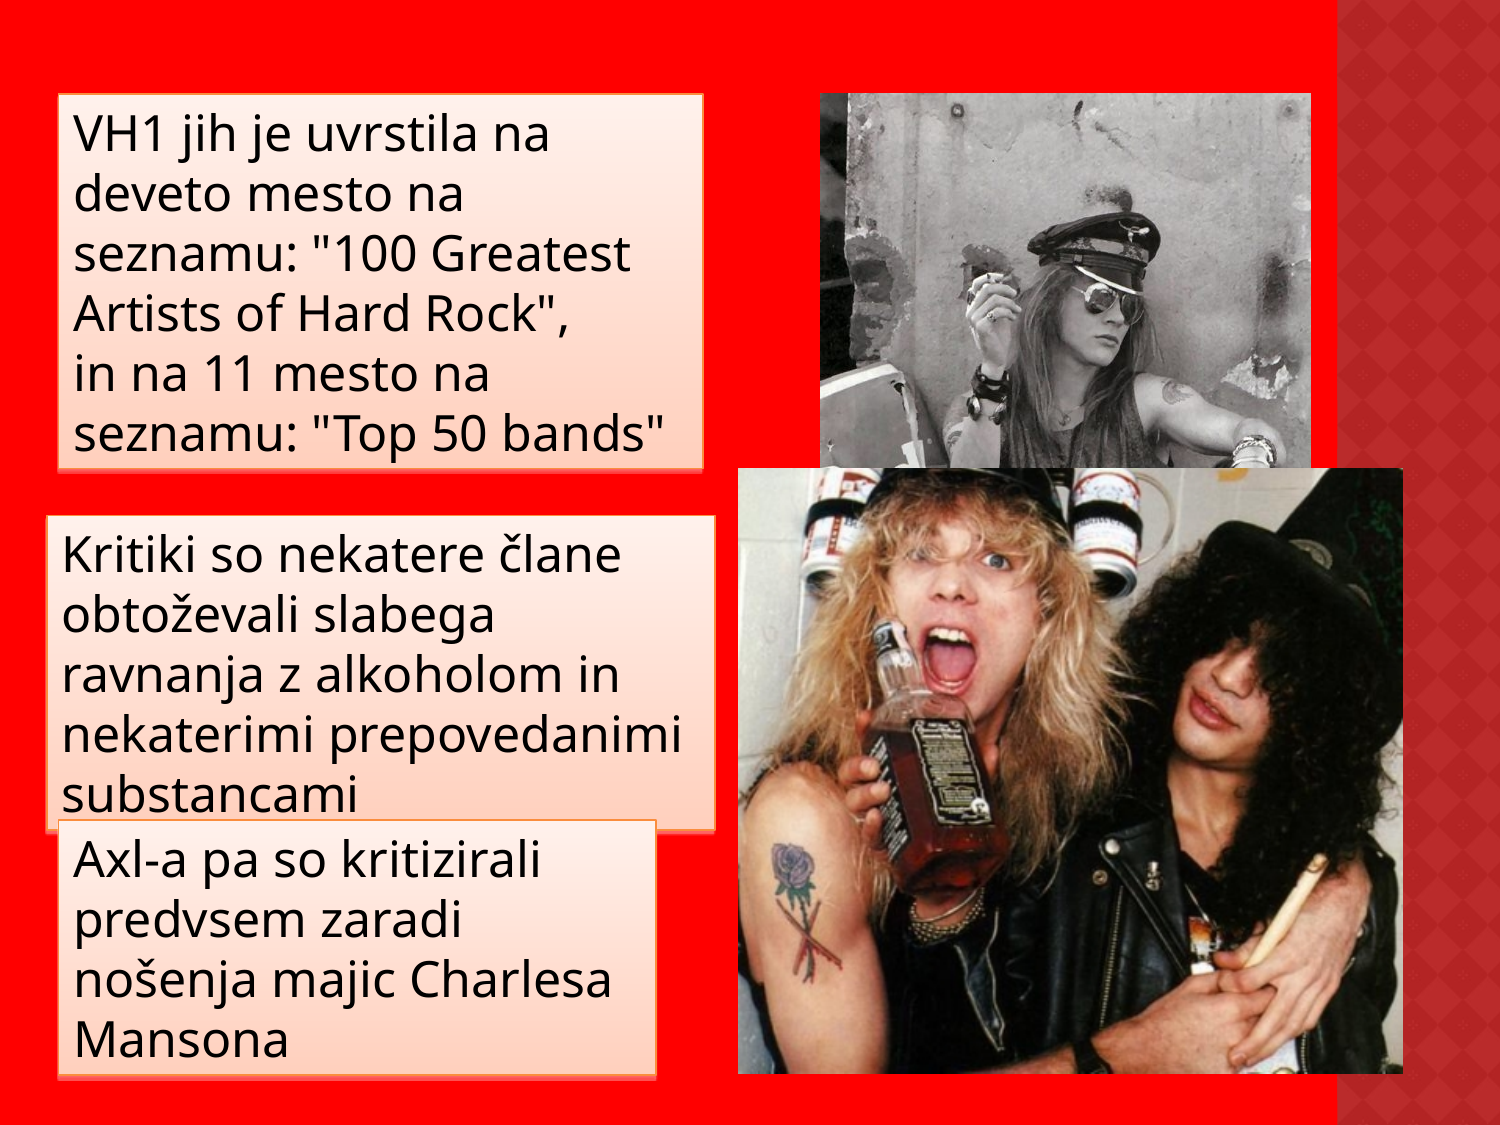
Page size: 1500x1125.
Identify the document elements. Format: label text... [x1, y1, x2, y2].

text_box Kritiki so nekatere člane obtoževali slabega ravnanja z alkoholom in nekaterimi prepovedanimi substancami [46, 515, 715, 831]
picture [738, 93, 1403, 1074]
text_box Axl-a pa so kritizirali predvsem zaradi nošenja majic Charlesa Mansona [58, 820, 657, 1076]
text_box VH1 jih je uvrstila na deveto mesto na seznamu: "100 Greatest Artists of Hard Rock", in na 11 mesto na seznamu: "Top 50 bands" [58, 93, 703, 469]
